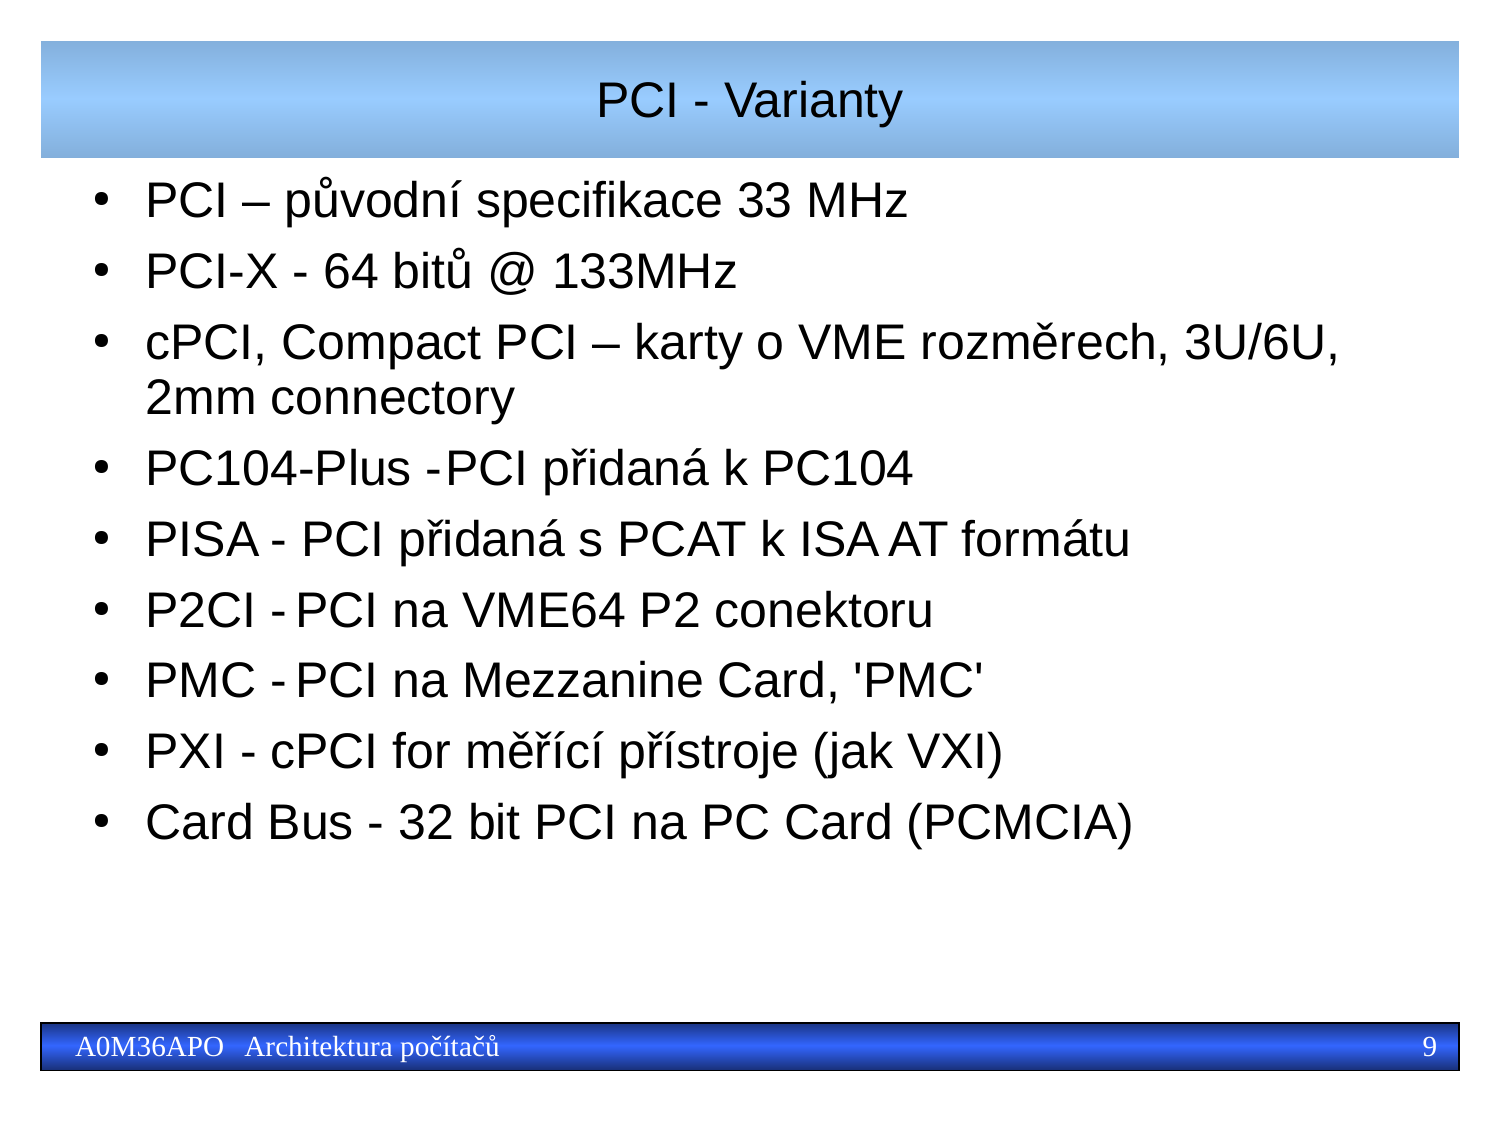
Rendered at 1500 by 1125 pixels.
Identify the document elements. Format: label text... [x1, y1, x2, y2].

list PCI – původní specifikace 33 MHz PCI-X - 64 bitů @ 133MHz cPCI, Compact PCI – karty o VME rozměrech, 3U/6U, 2mm connectory PC104-Plus - PCI přidaná k PC104 PISA - PCI přidaná s PCAT k ISA AT formátu P2CI - PCI na VME64 P2 conektoru PMC - PCI na Mezzanine Card, 'PMC' PXI - cPCI for měřící přístroje (jak VXI) Card Bus - 32 bit PCI na PC Card (PCMCIA) [75, 172, 1426, 916]
title PCI - Varianty [41, 41, 1459, 158]
